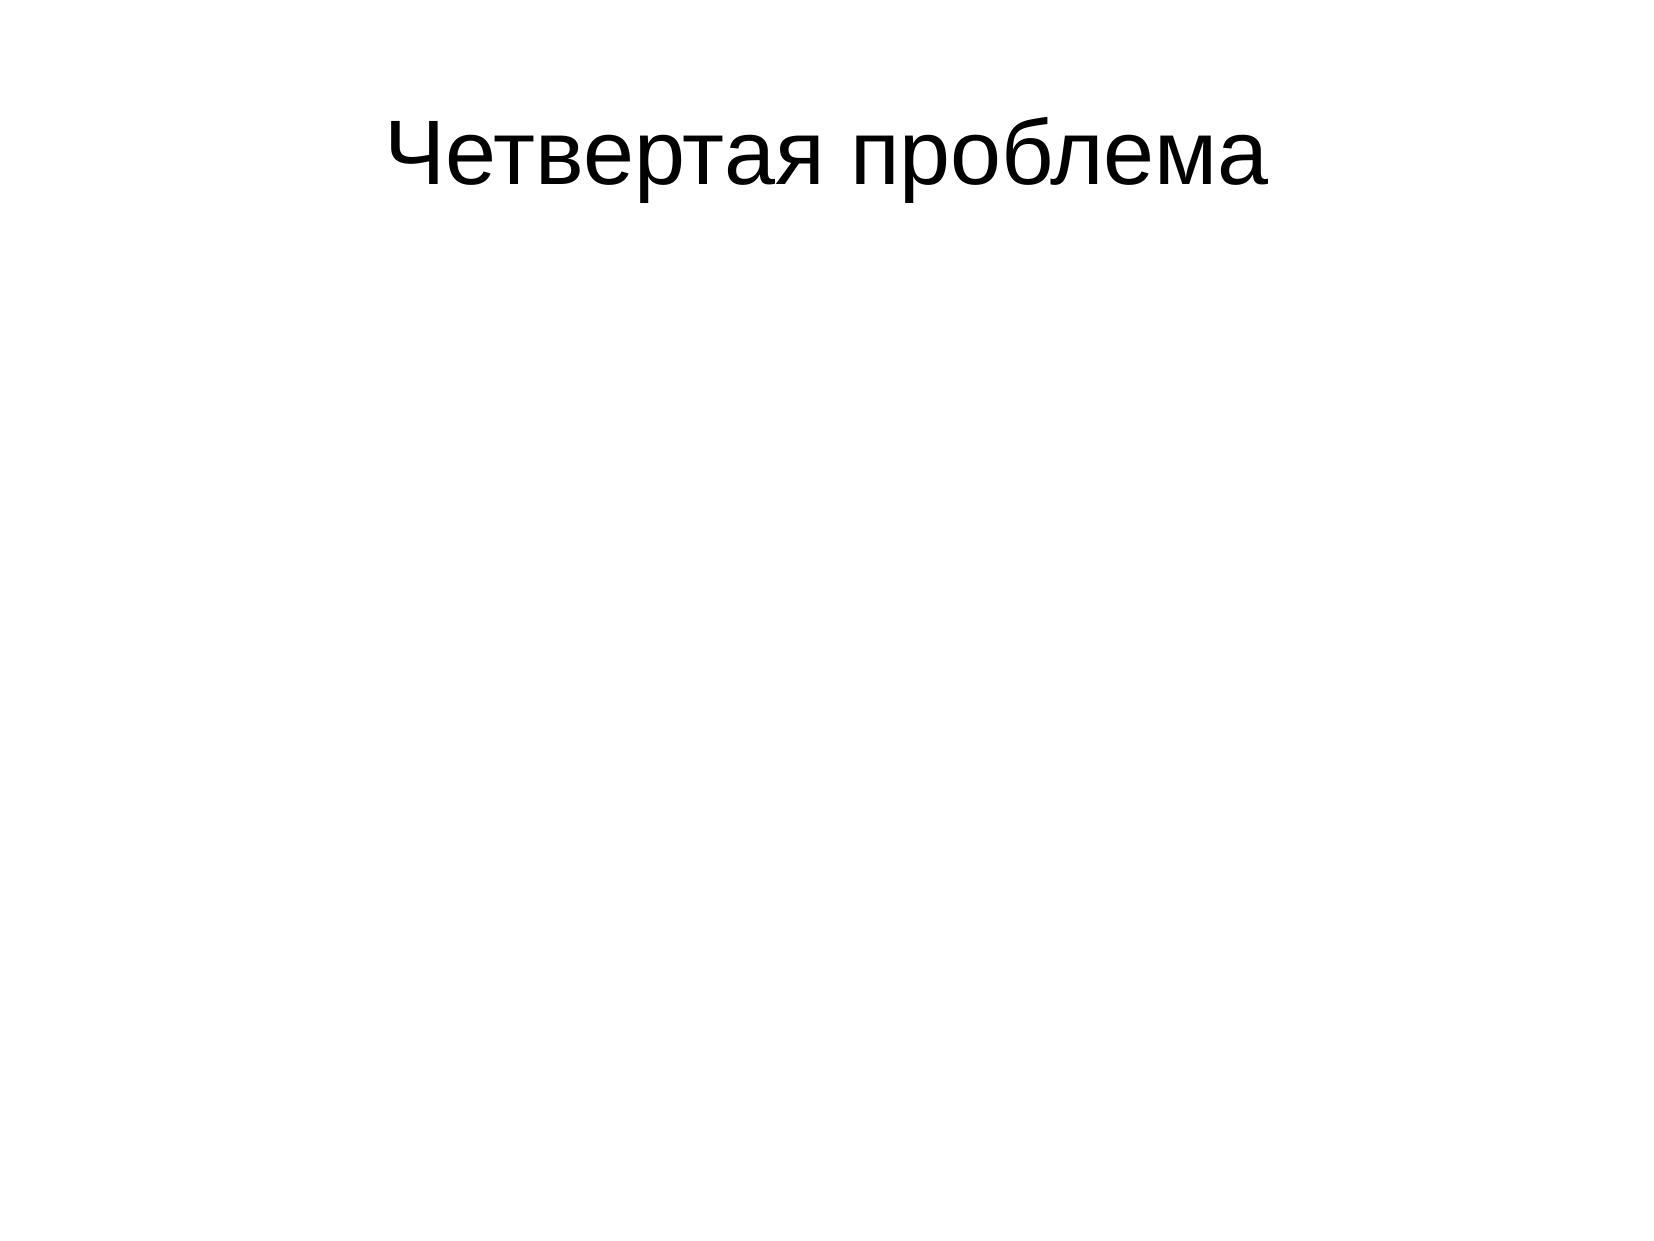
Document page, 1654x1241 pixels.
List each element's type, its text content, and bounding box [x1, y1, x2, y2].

title Четвертая проблема [82, 49, 1571, 257]
